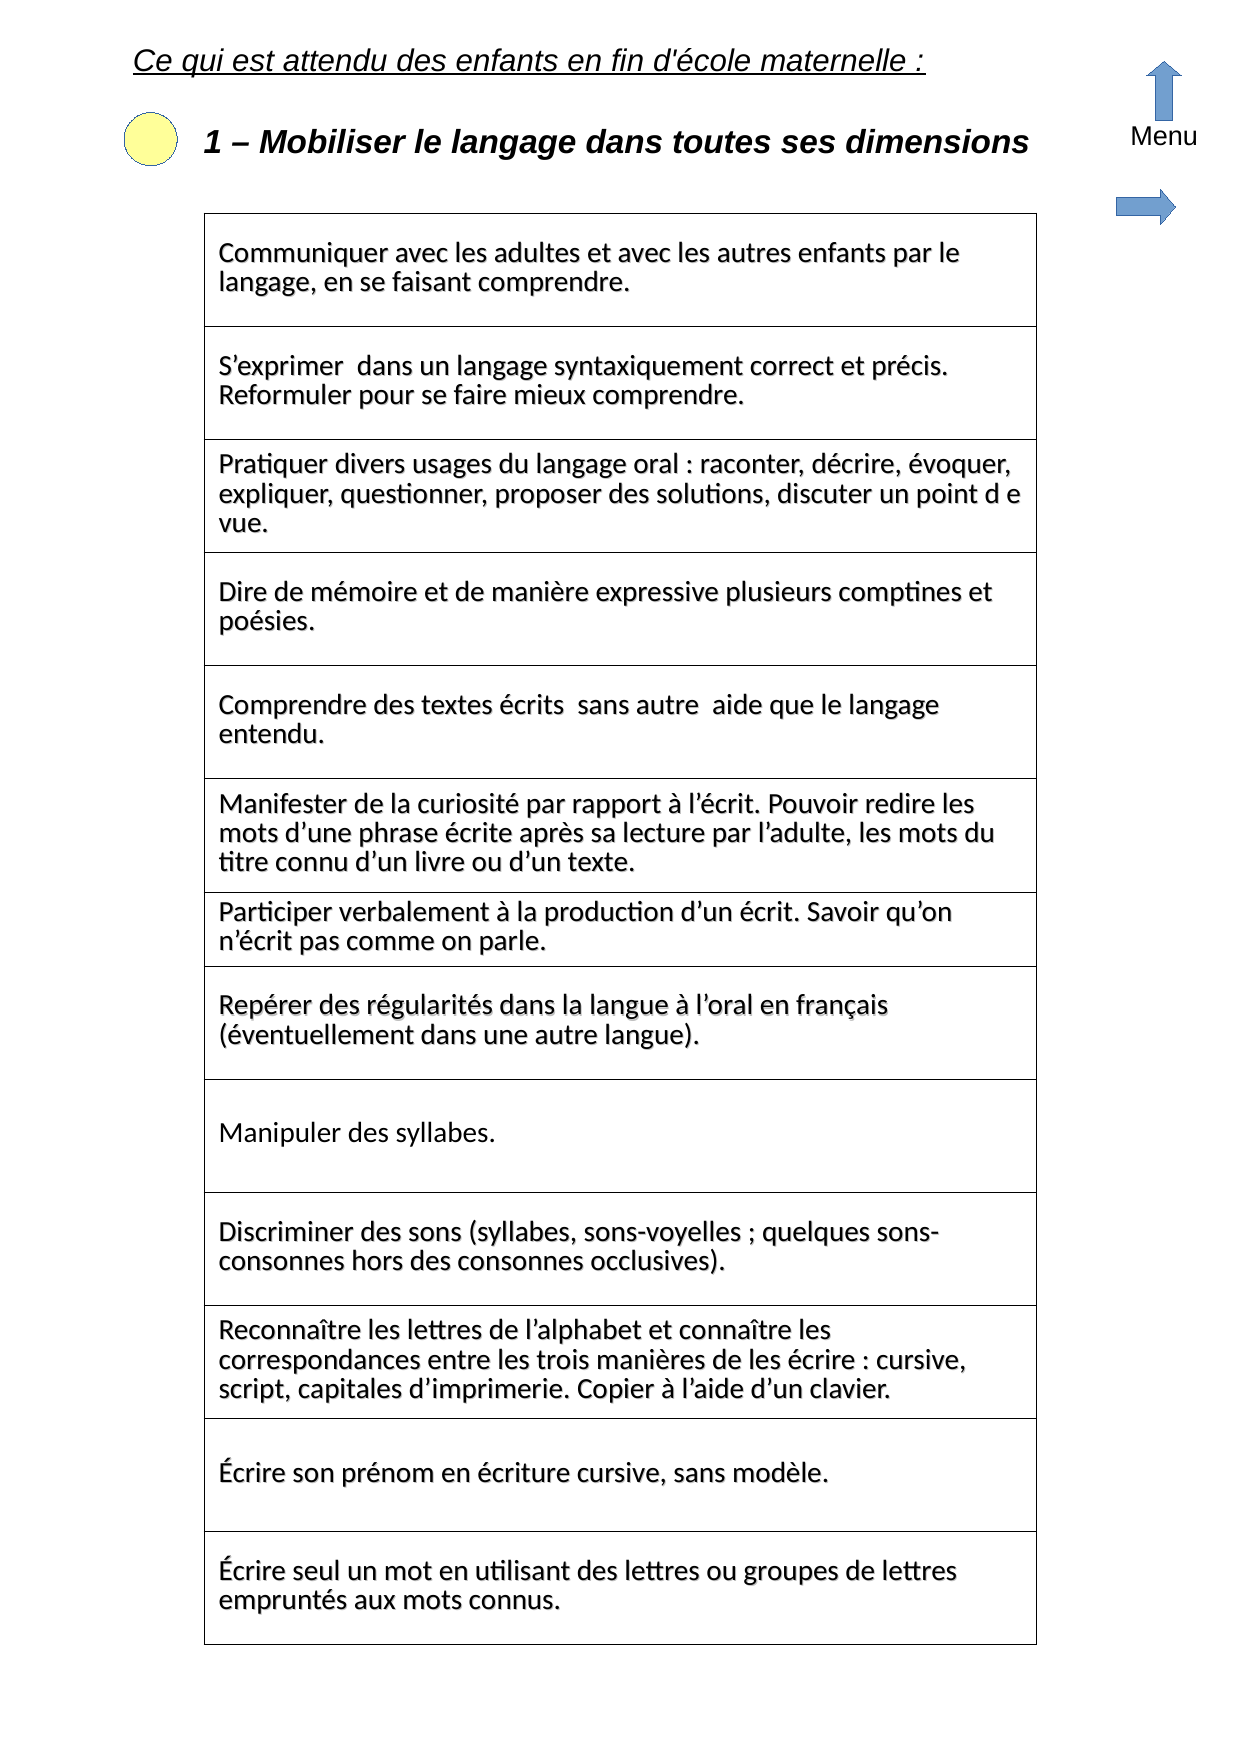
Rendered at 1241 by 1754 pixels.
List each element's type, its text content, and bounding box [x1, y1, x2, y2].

table_header Communiquer avec les adultes et avec les autres enfants par le langage, en se faisant comprendre. [205, 214, 1036, 326]
text_box Menu [1146, 61, 1182, 121]
table_cell Manifester de la curiosité par rapport à l’écrit. Pouvoir redire les mots d’une phrase écrite après sa lecture par l’adulte, les mots du titre connu d’un livre ou d’un texte. [205, 779, 1036, 892]
table_cell Participer verbalement à la production d’un écrit. Savoir qu’on n’écrit pas comme on parle. [205, 893, 1036, 966]
table_cell Discriminer des sons (syllabes, sons-voyelles ; quelques sons-consonnes hors des consonnes occlusives). [205, 1193, 1036, 1305]
table_cell Repérer des régularités dans la langue à l’oral en français (éventuellement dans une autre langue). [205, 967, 1036, 1079]
table_cell Écrire seul un mot en utilisant des lettres ou groupes de lettres empruntés aux mots connus. [205, 1532, 1036, 1644]
text_box Ce qui est attendu des enfants en fin d'école maternelle : [118, 35, 1028, 85]
table_cell Écrire son prénom en écriture cursive, sans modèle. [205, 1419, 1036, 1531]
table_cell Manipuler des syllabes. [205, 1080, 1036, 1192]
text_box 1 – Mobiliser le langage dans toutes ses dimensions [188, 115, 1099, 168]
text_box [124, 112, 178, 166]
table_cell S’exprimer dans un langage syntaxiquement correct et précis. Reformuler pour se faire mieux comprendre. [205, 327, 1036, 439]
table_cell Reconnaître les lettres de l’alphabet et connaître les correspondances entre les trois manières de les écrire : cursive, script, capitales d’imprimerie. Copier à l’aide d’un clavier. [205, 1306, 1036, 1418]
table_cell Dire de mémoire et de manière expressive plusieurs comptines et poésies. [205, 553, 1036, 665]
table_cell Pratiquer divers usages du langage oral : raconter, décrire, évoquer, expliquer, questionner, proposer des solutions, discuter un point d e vue. [205, 440, 1036, 552]
text_box [1116, 189, 1176, 225]
table_cell Comprendre des textes écrits sans autre aide que le langage entendu. [205, 666, 1036, 778]
